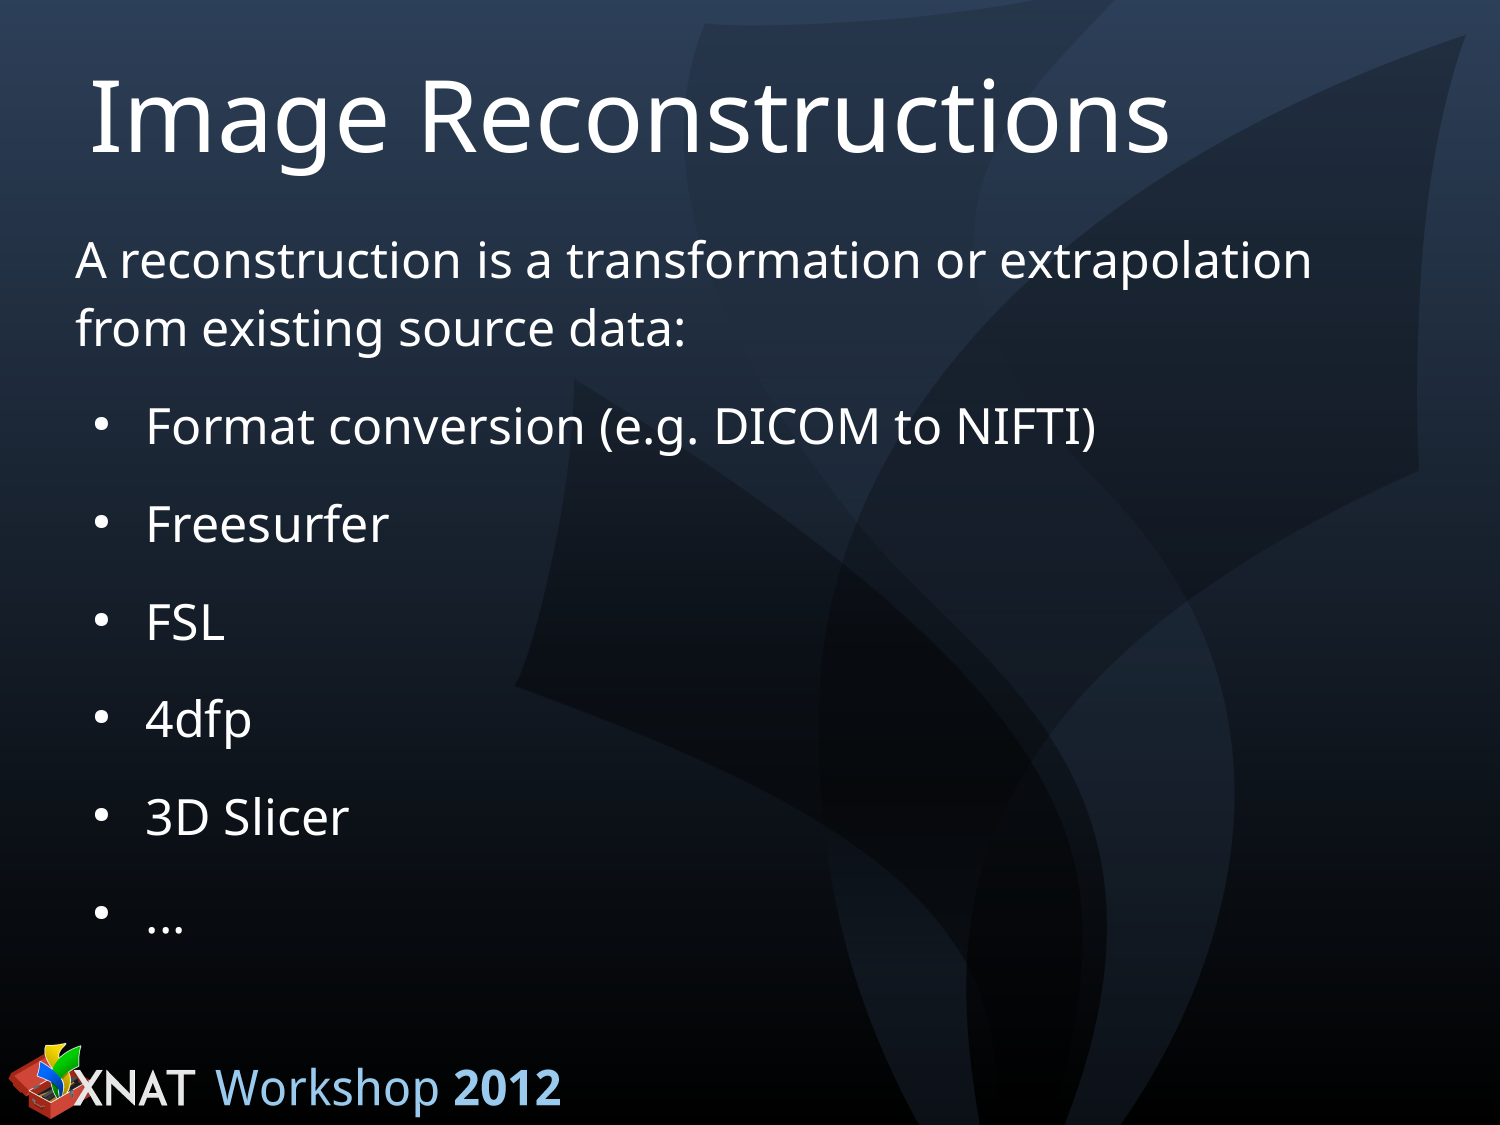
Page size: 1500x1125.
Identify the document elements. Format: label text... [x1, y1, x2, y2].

list [60, 215, 1425, 1005]
title Image Reconstructions [75, 45, 1425, 188]
list A reconstruction is a transformation or extrapolation from existing source data: Format conversion (e.g. DICOM to NIFTI) Freesurfer FSL 4dfp 3D Slicer ... [75, 225, 1426, 849]
picture [0, 0, 1500, 1125]
